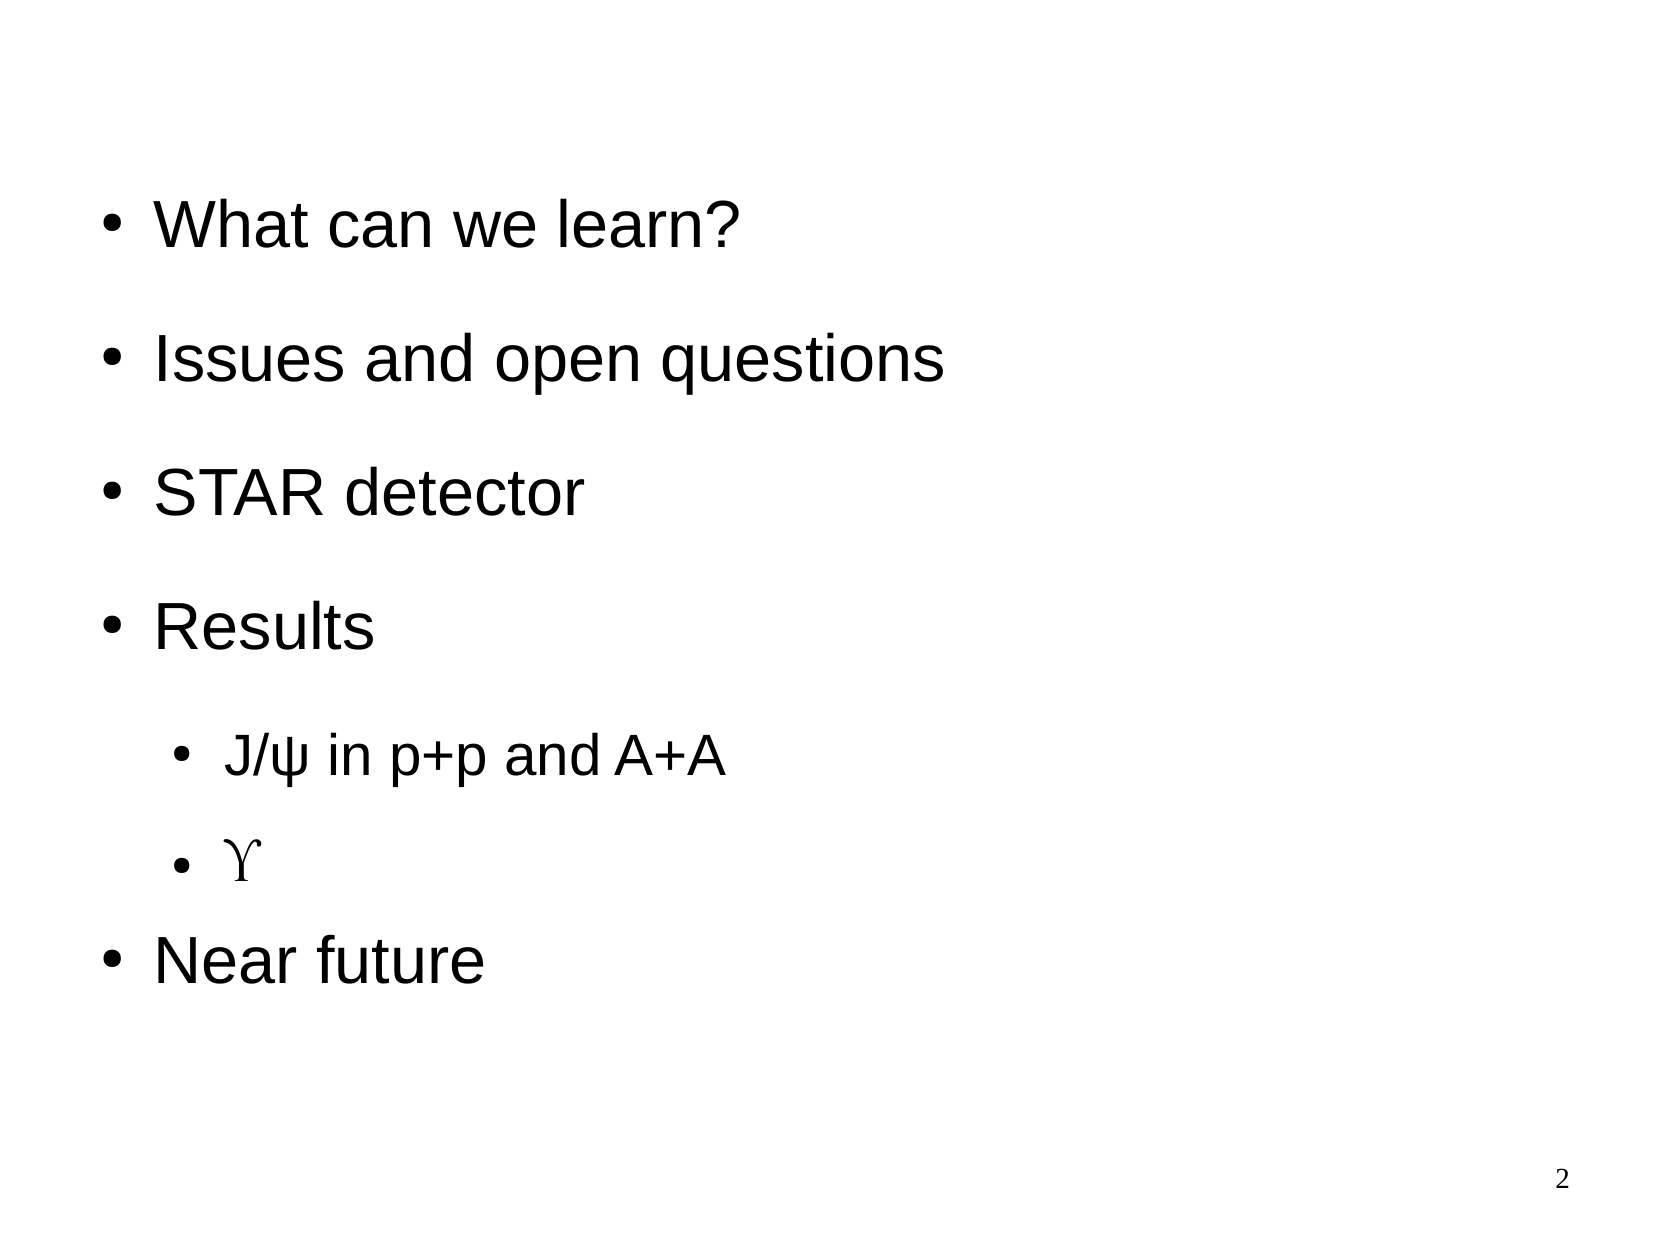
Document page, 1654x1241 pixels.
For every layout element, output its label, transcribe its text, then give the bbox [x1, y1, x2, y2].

list What can we learn? Issues and open questions STAR detector Results J/ψ in p+p and A+A ¡ Near future [82, 187, 1571, 1126]
